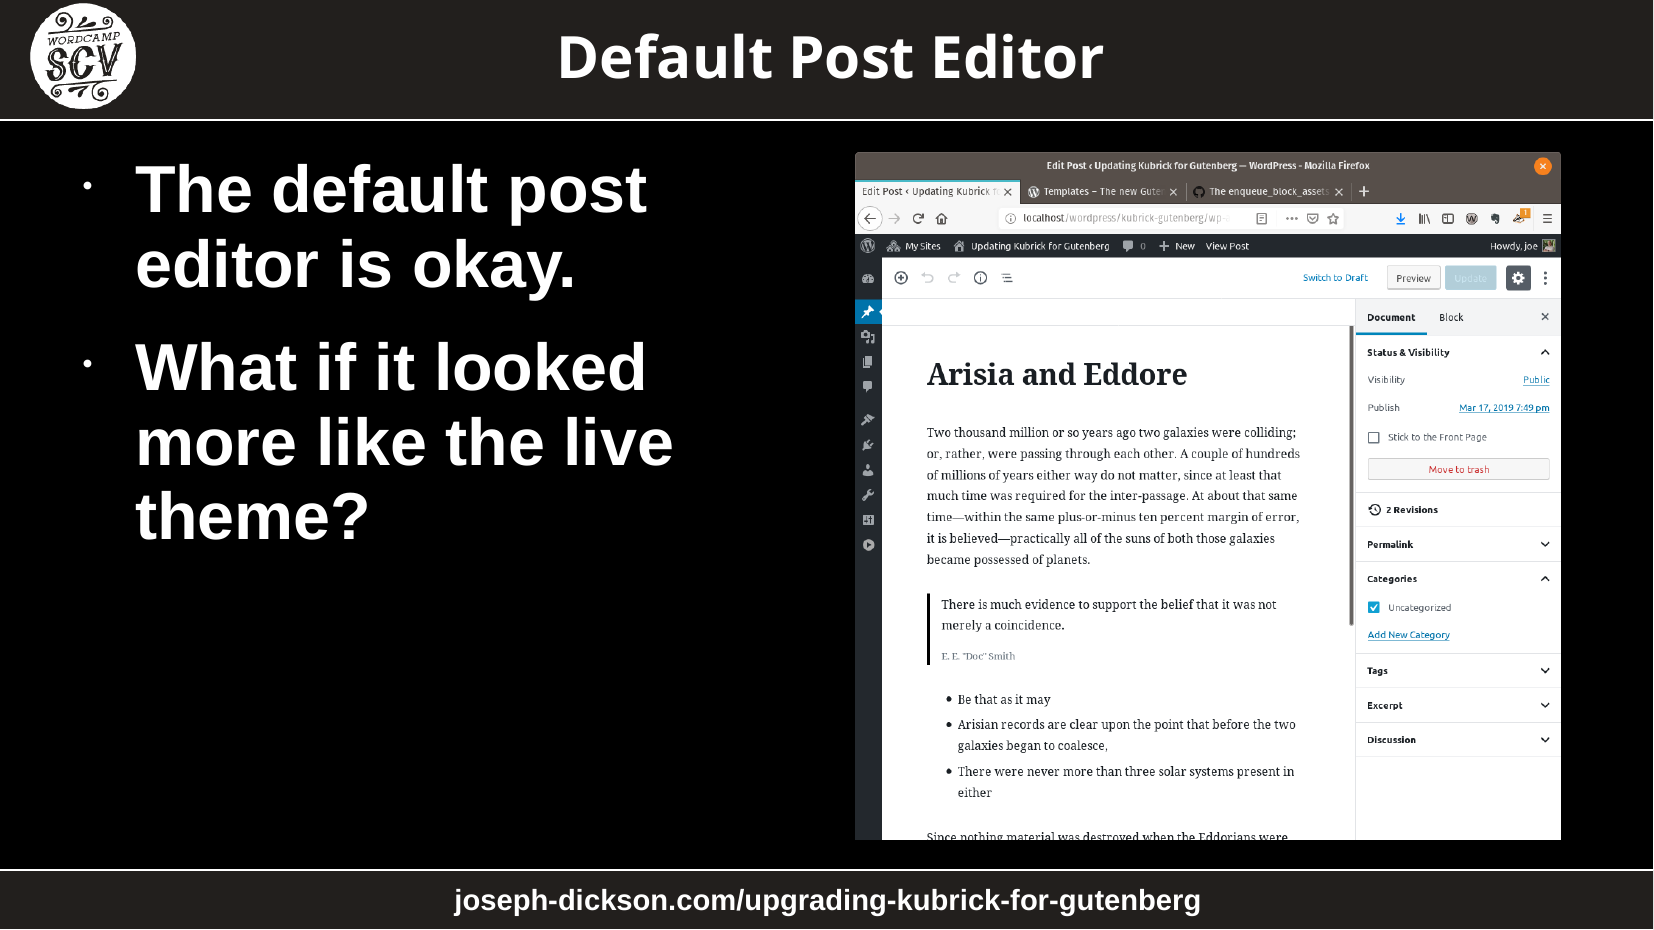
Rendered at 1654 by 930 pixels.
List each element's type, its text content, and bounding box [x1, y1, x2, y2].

picture [855, 152, 1561, 841]
picture [30, 3, 87, 109]
title Default Post Editor [87, 0, 1576, 134]
list The default post editor is okay. What if it looked more like the live theme? [82, 152, 809, 841]
picture [865, 307, 872, 314]
